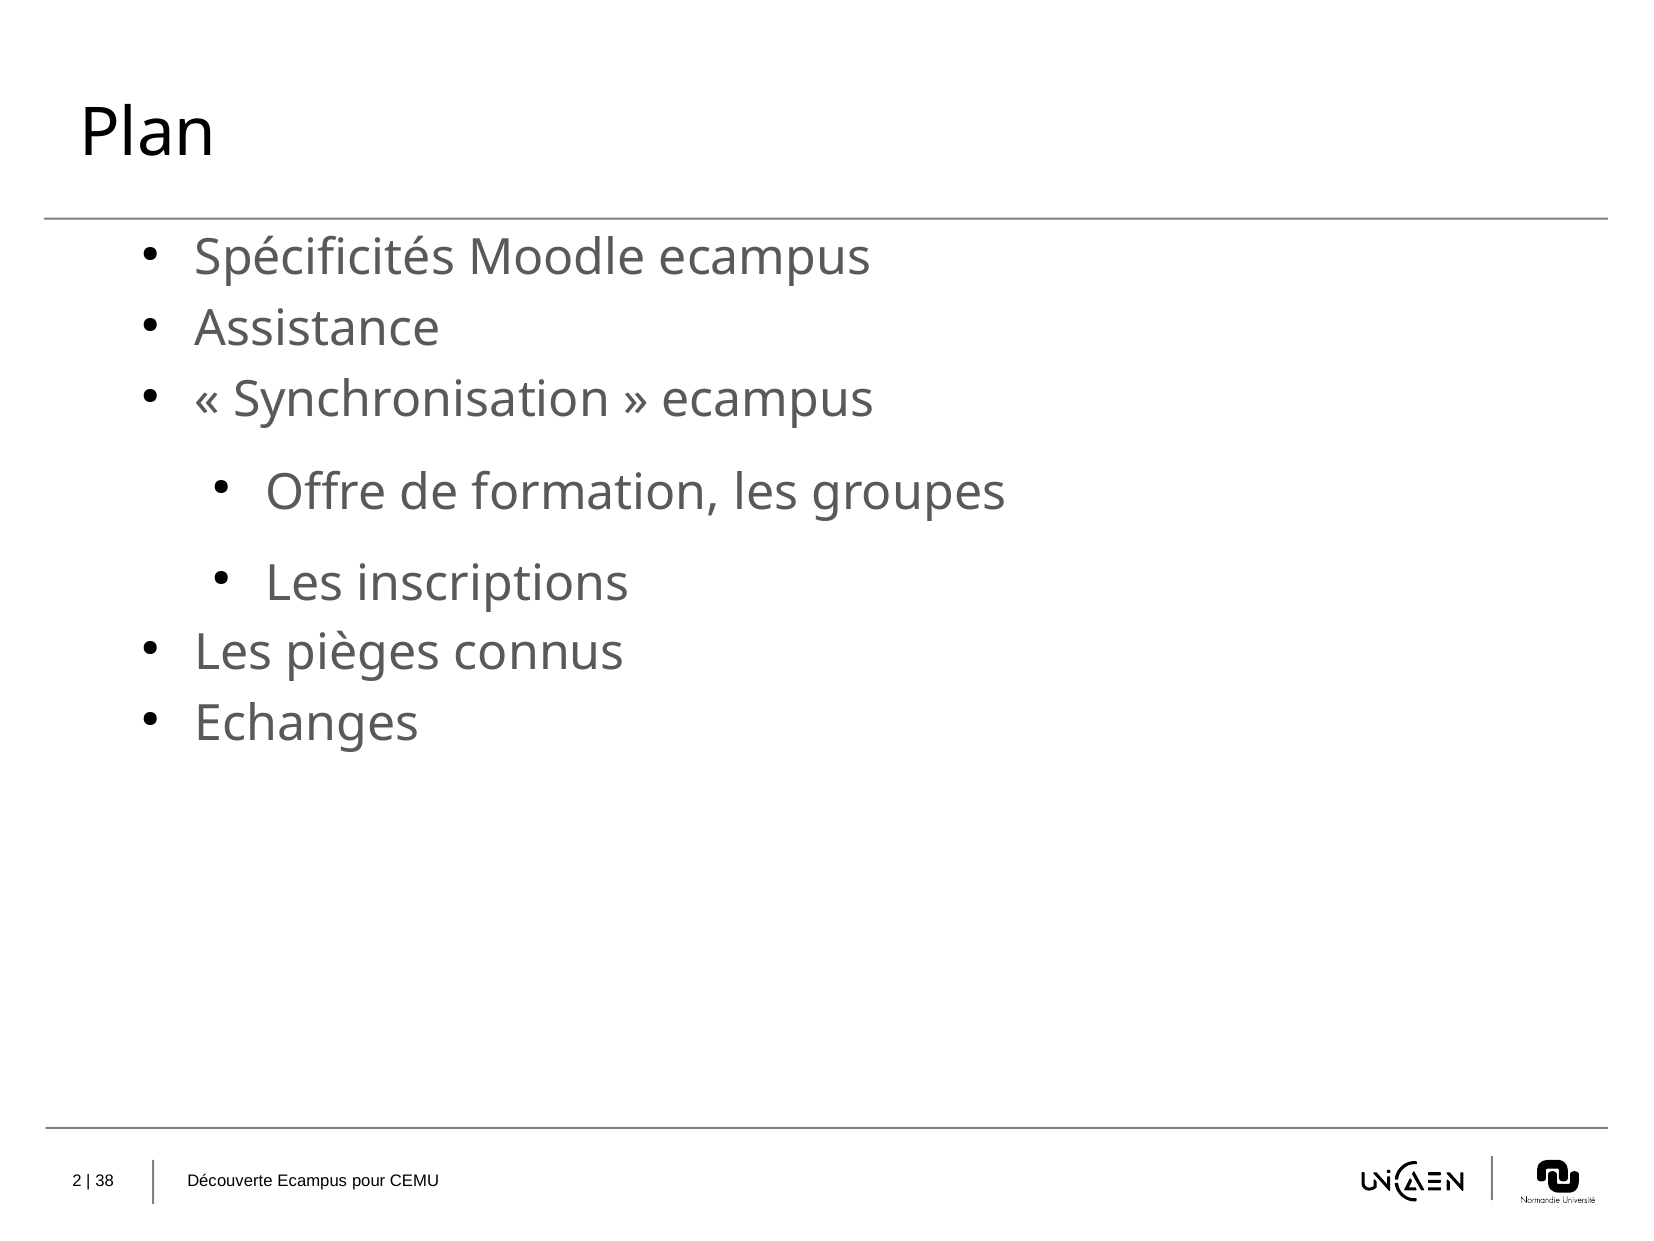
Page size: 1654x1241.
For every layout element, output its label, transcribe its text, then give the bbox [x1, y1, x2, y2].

title Plan [43, 65, 1608, 193]
text_box [82, 290, 1571, 1010]
list Spécificités Moodle ecampus Assistance « Synchronisation » ecampus Offre de formation, les groupes Les inscriptions Les pièges connus Echanges [123, 248, 1608, 1113]
